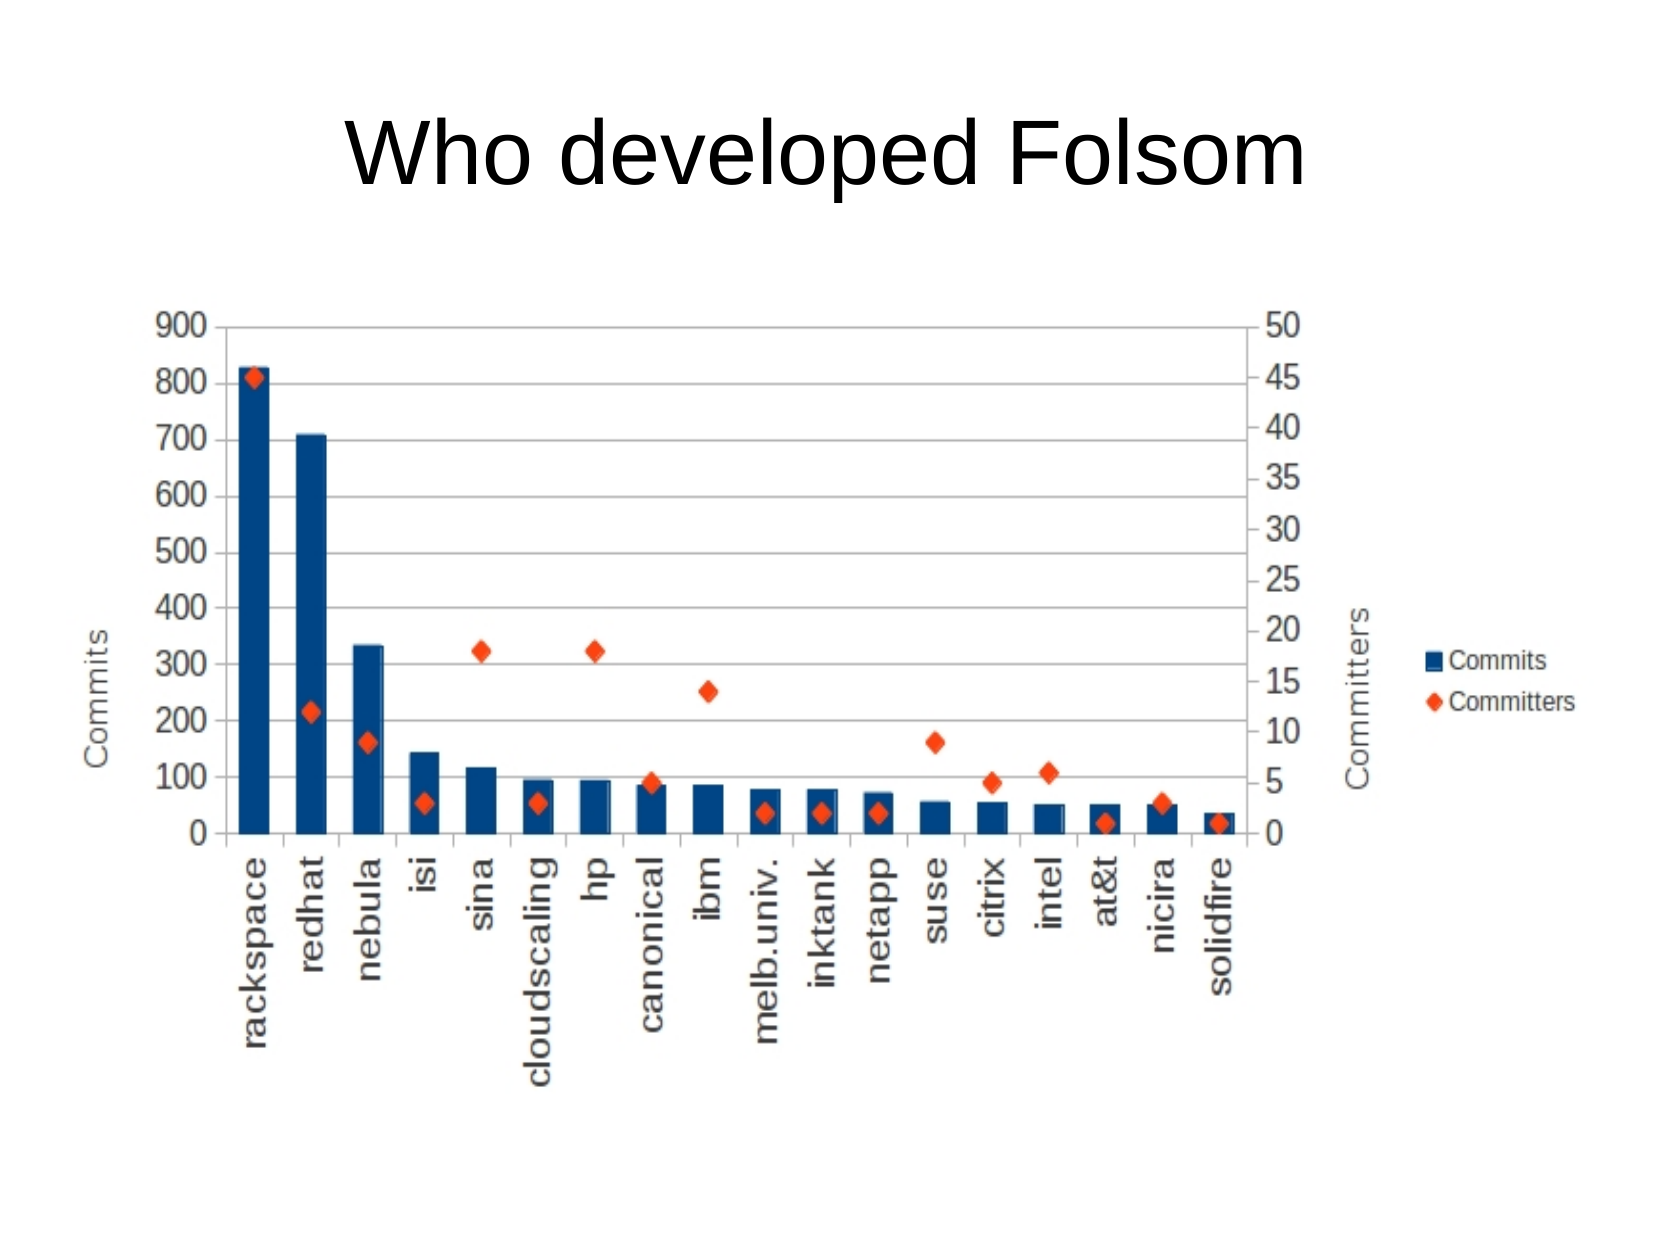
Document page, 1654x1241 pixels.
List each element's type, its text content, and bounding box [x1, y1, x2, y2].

picture [37, 225, 1613, 1163]
title Who developed Folsom [82, 49, 1571, 225]
